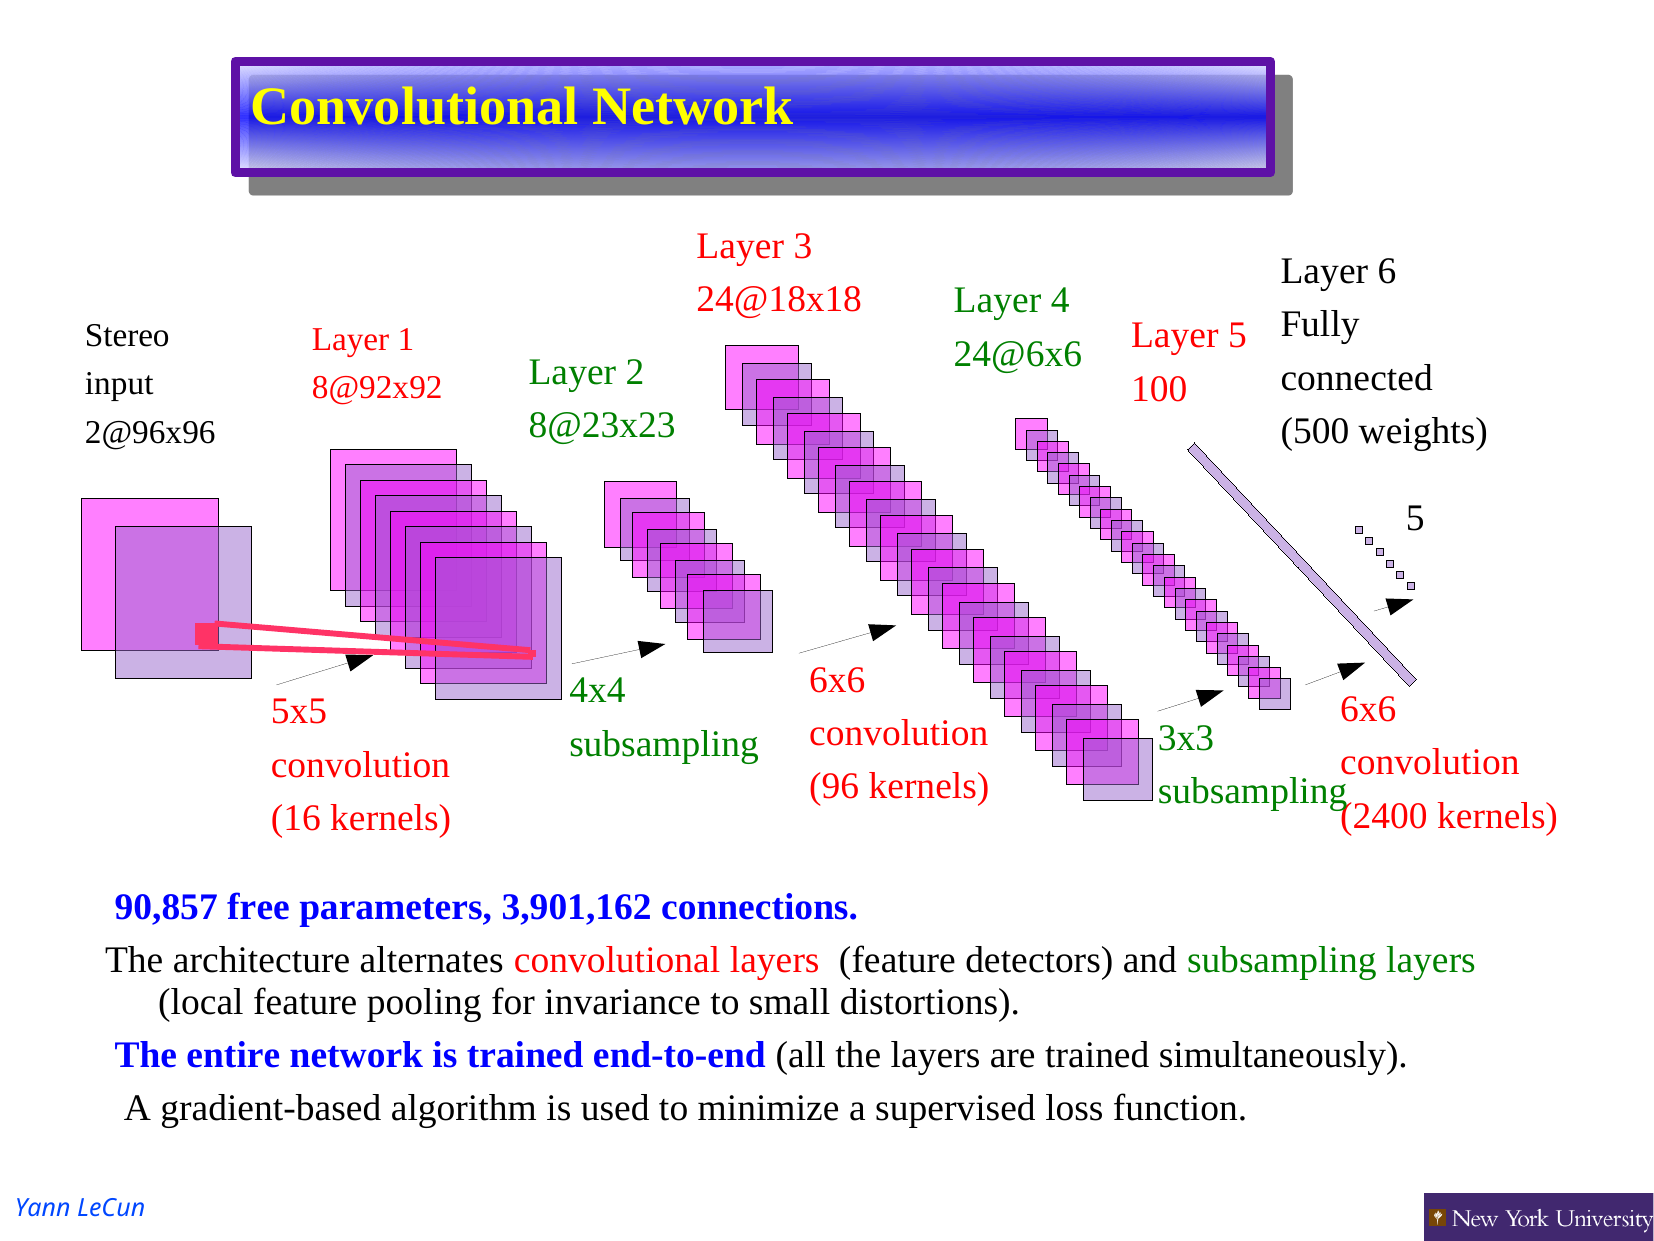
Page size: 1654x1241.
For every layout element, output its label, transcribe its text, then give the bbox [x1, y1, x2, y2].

text_box Layer 1 8@92x92 [311, 320, 467, 438]
text_box Layer 2 8@23x23 [528, 350, 694, 481]
text_box [330, 449, 562, 700]
text_box [1386, 560, 1394, 568]
text_box [1396, 571, 1404, 579]
text_box 5x5 convolution (16 kernels) [270, 690, 475, 885]
text_box Layer 3 24@18x18 [696, 224, 883, 341]
text_box 90,857 free parameters, 3,901,162 connections. The architecture alternates convolutional layers (feature detectors) and subsampling layers (local feature pooling for invariance to small distortions). The entire network is trained end-to-end (all the layers are trained simultaneously). A gradient-based algorithm is used to minimize a supervised loss function. [105, 885, 1545, 1191]
text_box 5 [1405, 496, 1428, 555]
text_box Layer 6 Fully connected (500 weights) [1280, 250, 1489, 494]
text_box Layer 4 24@6x6 [953, 279, 1098, 396]
text_box Layer 5 100 [1131, 314, 1248, 431]
text_box [604, 481, 773, 653]
text_box 4x4 subsampling [569, 669, 784, 800]
text_box [1355, 526, 1363, 534]
text_box 6x6 convolution (96 kernels) [809, 658, 1013, 861]
text_box [1407, 582, 1415, 590]
text_box [390, 642, 504, 652]
text_box [1365, 537, 1373, 545]
text_box Convolutional Network [235, 61, 1271, 173]
text_box 3x3 subsampling [1158, 716, 1373, 848]
text_box [1376, 548, 1384, 556]
text_box [81, 498, 252, 679]
text_box 6x6 convolution (2400 kernels) [1340, 687, 1586, 890]
text_box [725, 345, 1153, 801]
text_box [1187, 442, 1417, 687]
text_box Stereo input 2@96x96 [85, 316, 252, 479]
picture [1424, 1193, 1654, 1241]
text_box [1015, 418, 1291, 710]
